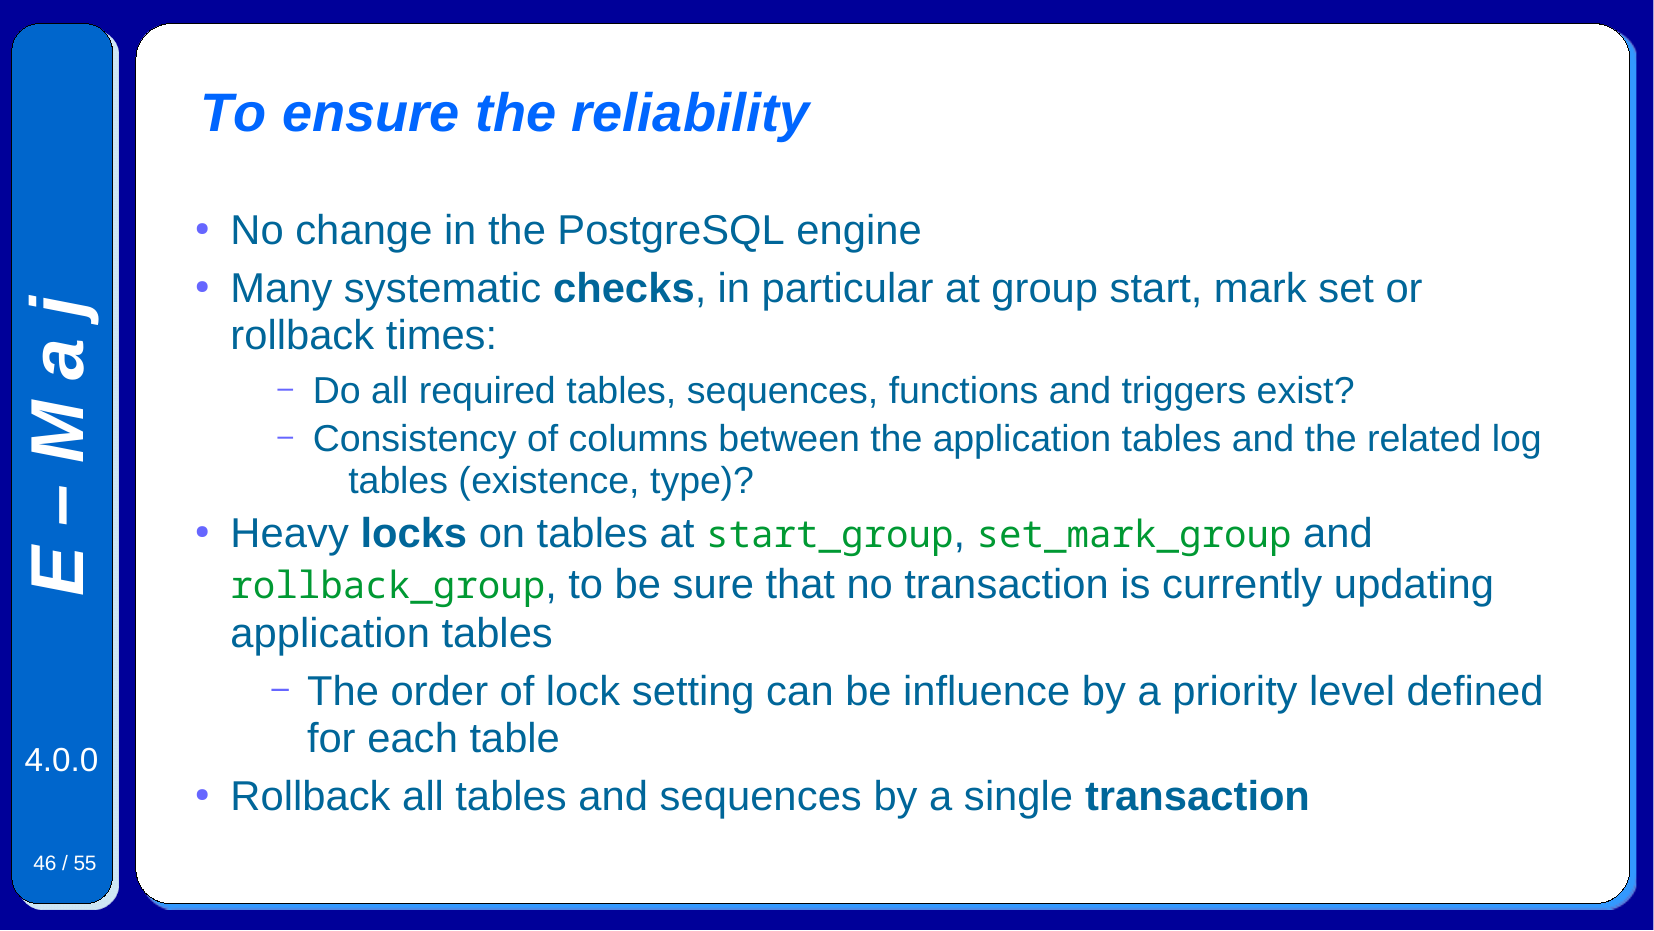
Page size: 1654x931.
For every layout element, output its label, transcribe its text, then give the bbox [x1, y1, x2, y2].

list No change in the PostgreSQL engine Many systematic checks, in particular at group start, mark set or rollback times: Do all required tables, sequences, functions and triggers exist? Consistency of columns between the application tables and the related log tables (existence, type)? Heavy locks on tables at start_group, set_mark_group and rollback_group, to be sure that no transaction is currently updating application tables The order of lock setting can be influence by a priority level defined for each table Rollback all tables and sequences by a single transaction [177, 206, 1587, 827]
title To ensure the reliability [200, 34, 1575, 191]
